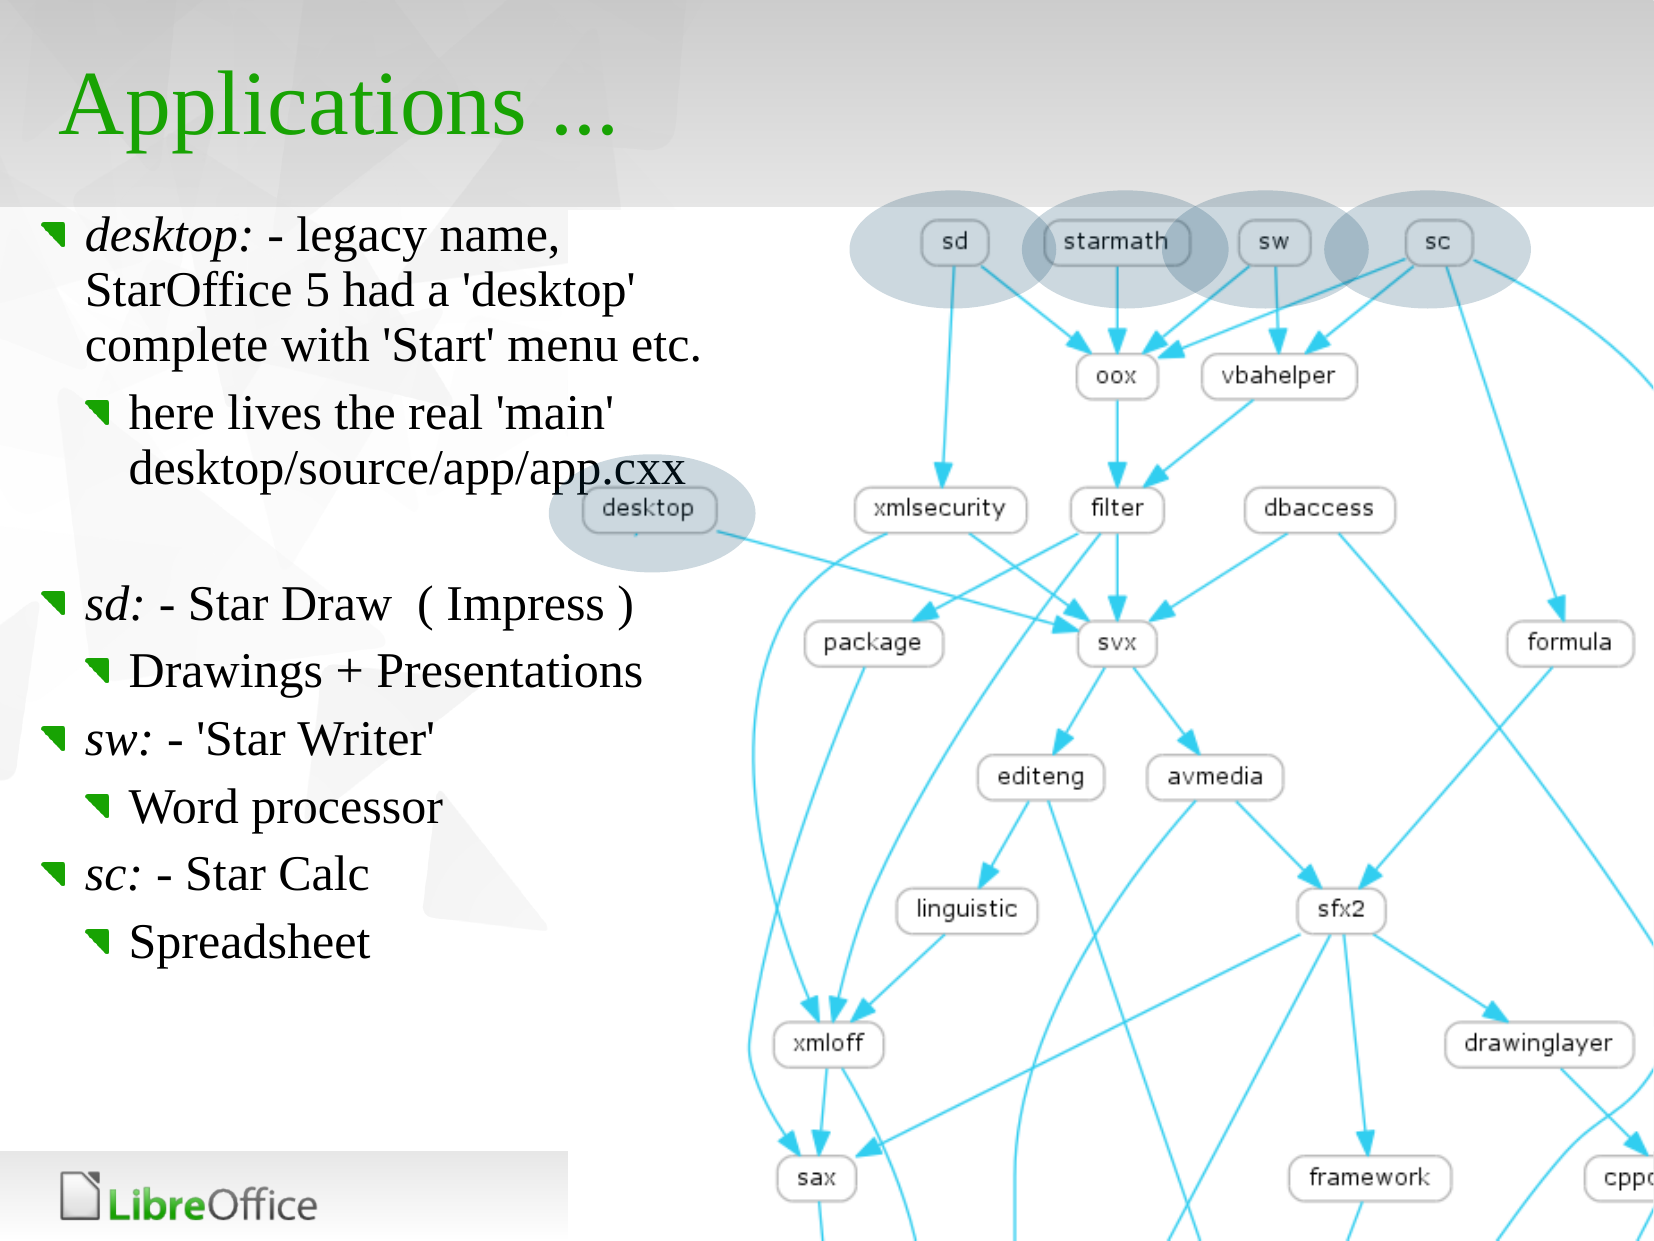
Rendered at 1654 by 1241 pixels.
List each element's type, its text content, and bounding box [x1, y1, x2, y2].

picture [0, 0, 1654, 1241]
text_box [548, 454, 756, 573]
list desktop: - legacy name, StarOffice 5 had a 'desktop' complete with 'Start' menu etc. here lives the real 'main' desktop/source/app/app.cxx sd: - Star Draw ( Impress ) Drawings + Presentations sw: - 'Star Writer' Word processor sc: - Star Calc Spreadsheet [41, 206, 768, 1164]
text_box [849, 190, 1531, 309]
title Applications ... [59, 29, 1595, 178]
picture [41, 1164, 337, 1240]
picture [1032, 210, 1046, 216]
